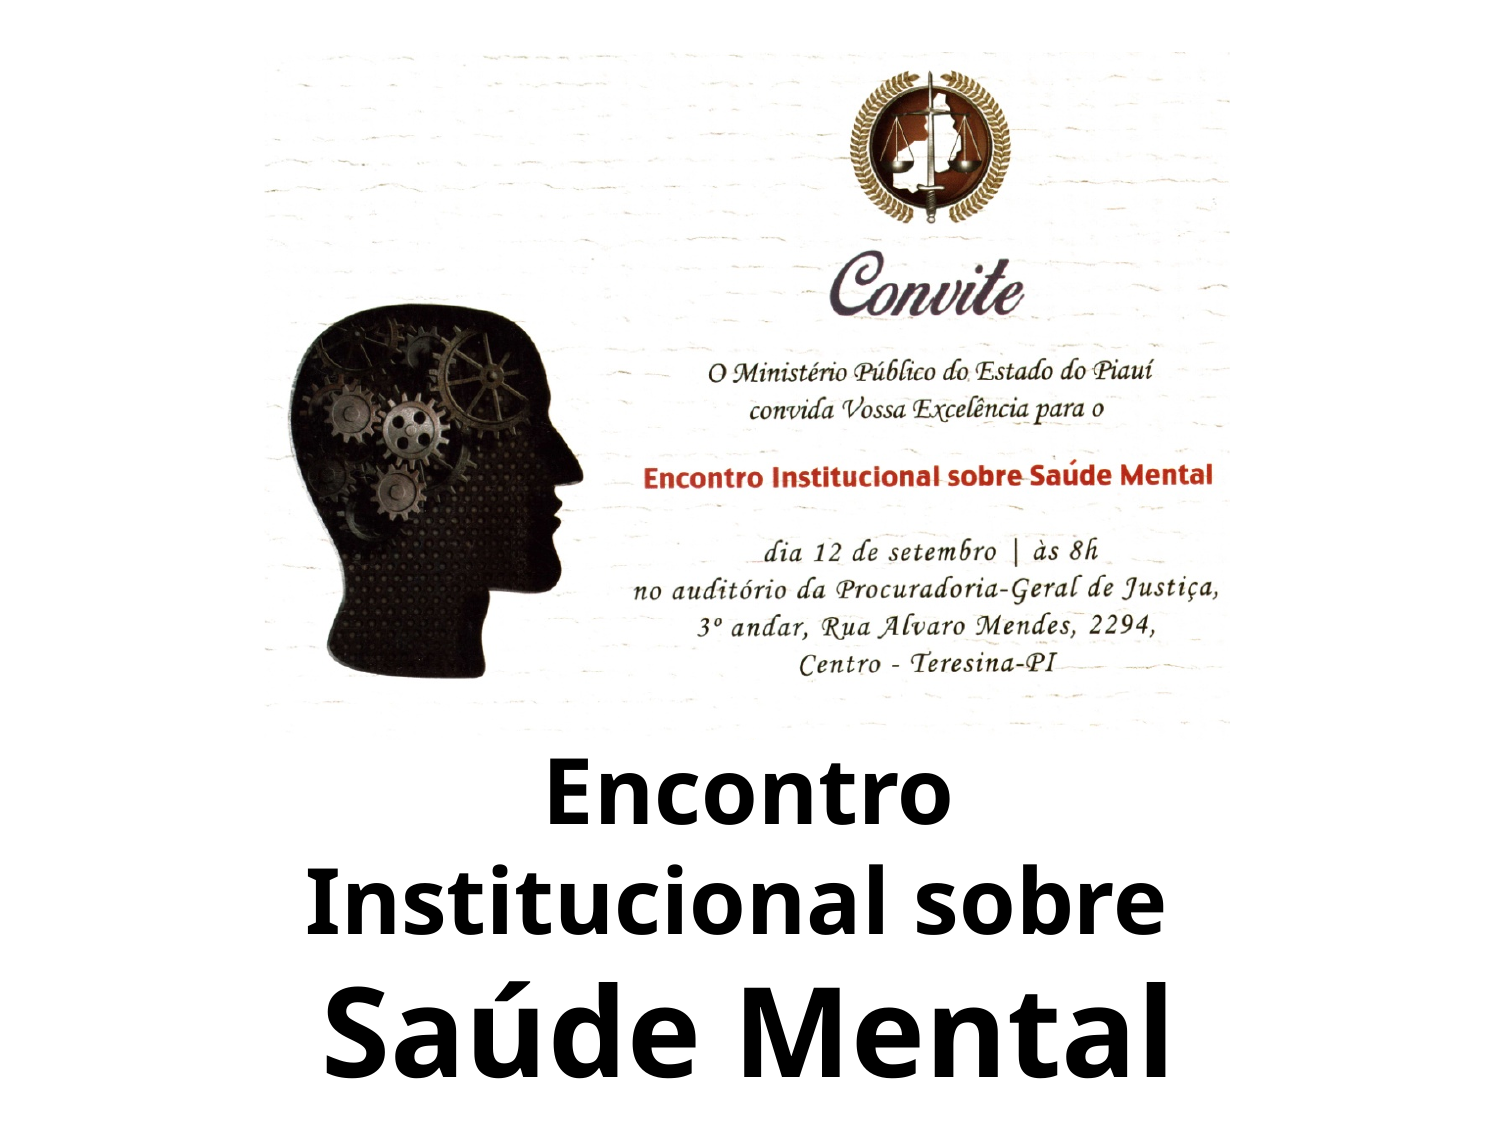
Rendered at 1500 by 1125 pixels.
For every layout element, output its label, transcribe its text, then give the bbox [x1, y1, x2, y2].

title Encontro Institucional sobre Saúde Mental [235, 725, 1263, 1080]
picture [264, 52, 1230, 740]
